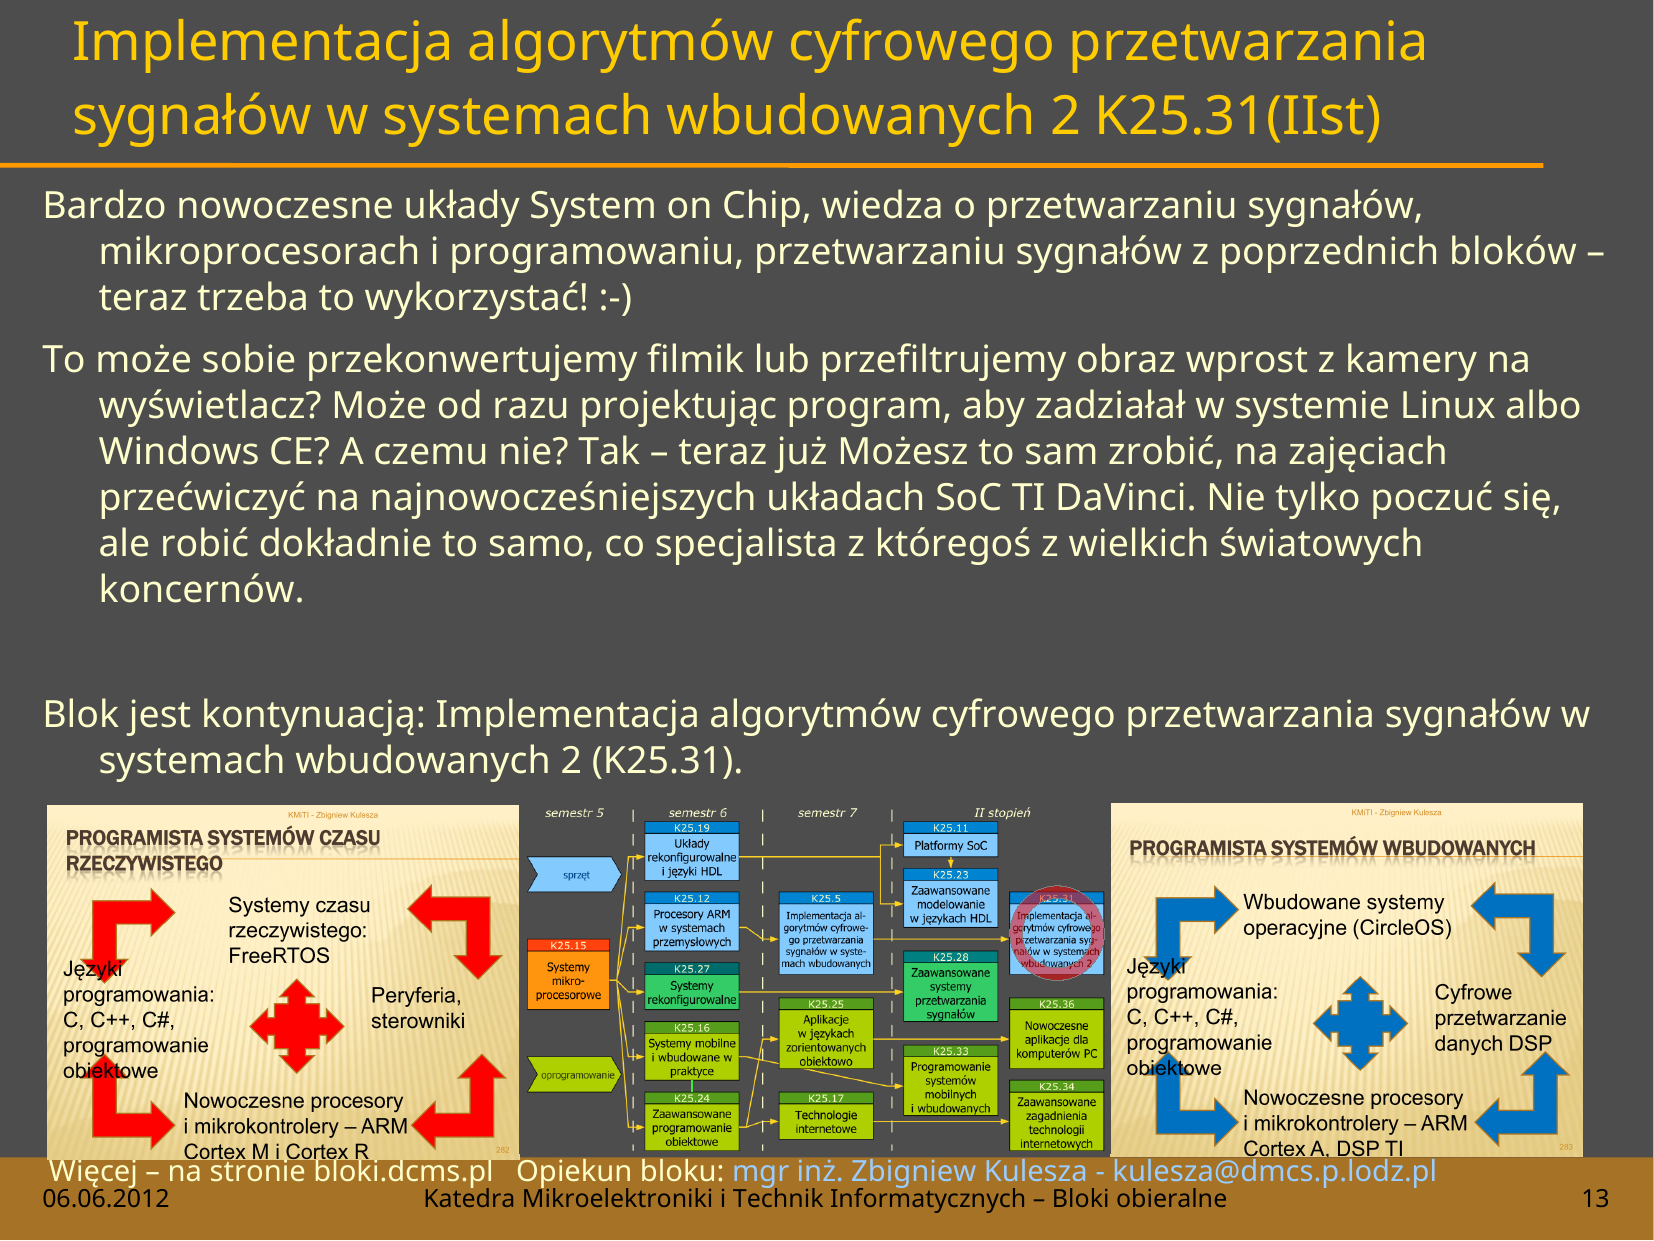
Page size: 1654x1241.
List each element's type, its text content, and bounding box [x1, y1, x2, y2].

list Więcej – na stronie bloki.dcms.pl Opiekun bloku: mgr inż. Zbigniew Kulesza - kulesza@dmcs.p.lodz.pl [33, 1145, 1619, 1235]
list Bardzo nowoczesne układy System on Chip, wiedza o przetwarzaniu sygnałów, mikroprocesorach i programowaniu, przetwarzaniu sygnałów z poprzednich bloków – teraz trzeba to wykorzystać! :-) To może sobie przekonwertujemy filmik lub przefiltrujemy obraz wprost z kamery na wyświetlacz? Może od razu projektując program, aby zadziałał w systemie Linux albo Windows CE? A czemu nie? Tak – teraz już Możesz to sam zrobić, na zajęciach przećwiczyć na najnowocześniejszych układach SoC TI DaVinci. Nie tylko poczuć się, ale robić dokładnie to samo, co specjalista z któregoś z wielkich światowych koncernów. Blok jest kontynuacją: Implementacja algorytmów cyfrowego przetwarzania sygnałów w systemach wbudowanych 2 (K25.31). [27, 174, 1630, 790]
title Implementacja algorytmów cyfrowego przetwarzania sygnałów w systemach wbudowanych 2 K25.31(IIst) [57, 3, 1620, 151]
text_box [1009, 885, 1105, 981]
picture [47, 803, 1583, 1160]
